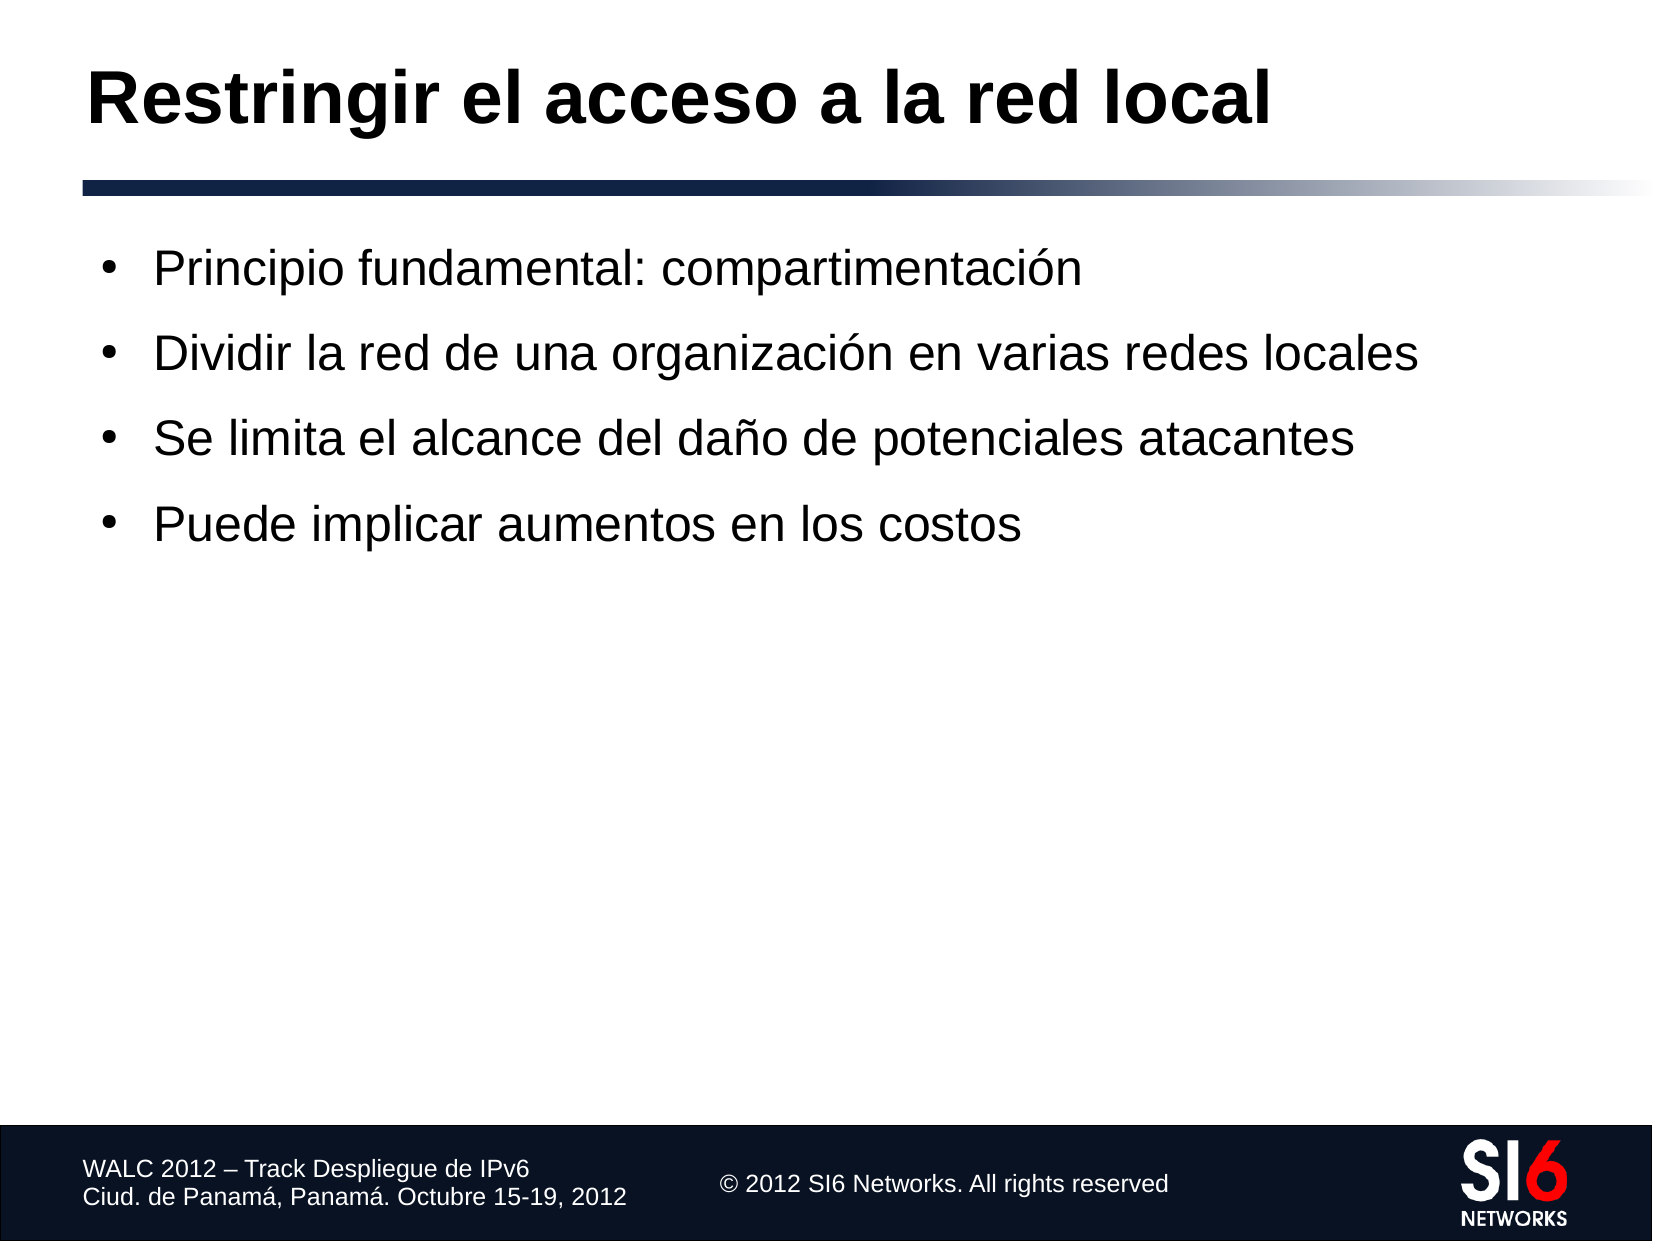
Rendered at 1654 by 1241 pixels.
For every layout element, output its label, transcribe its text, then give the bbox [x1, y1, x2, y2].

list Principio fundamental: compartimentación Dividir la red de una organización en varias redes locales Se limita el alcance del daño de potenciales atacantes Puede implicar aumentos en los costos [82, 240, 1571, 1059]
picture [1461, 1139, 1567, 1226]
title Restringir el acceso a la red local [86, 30, 1576, 166]
